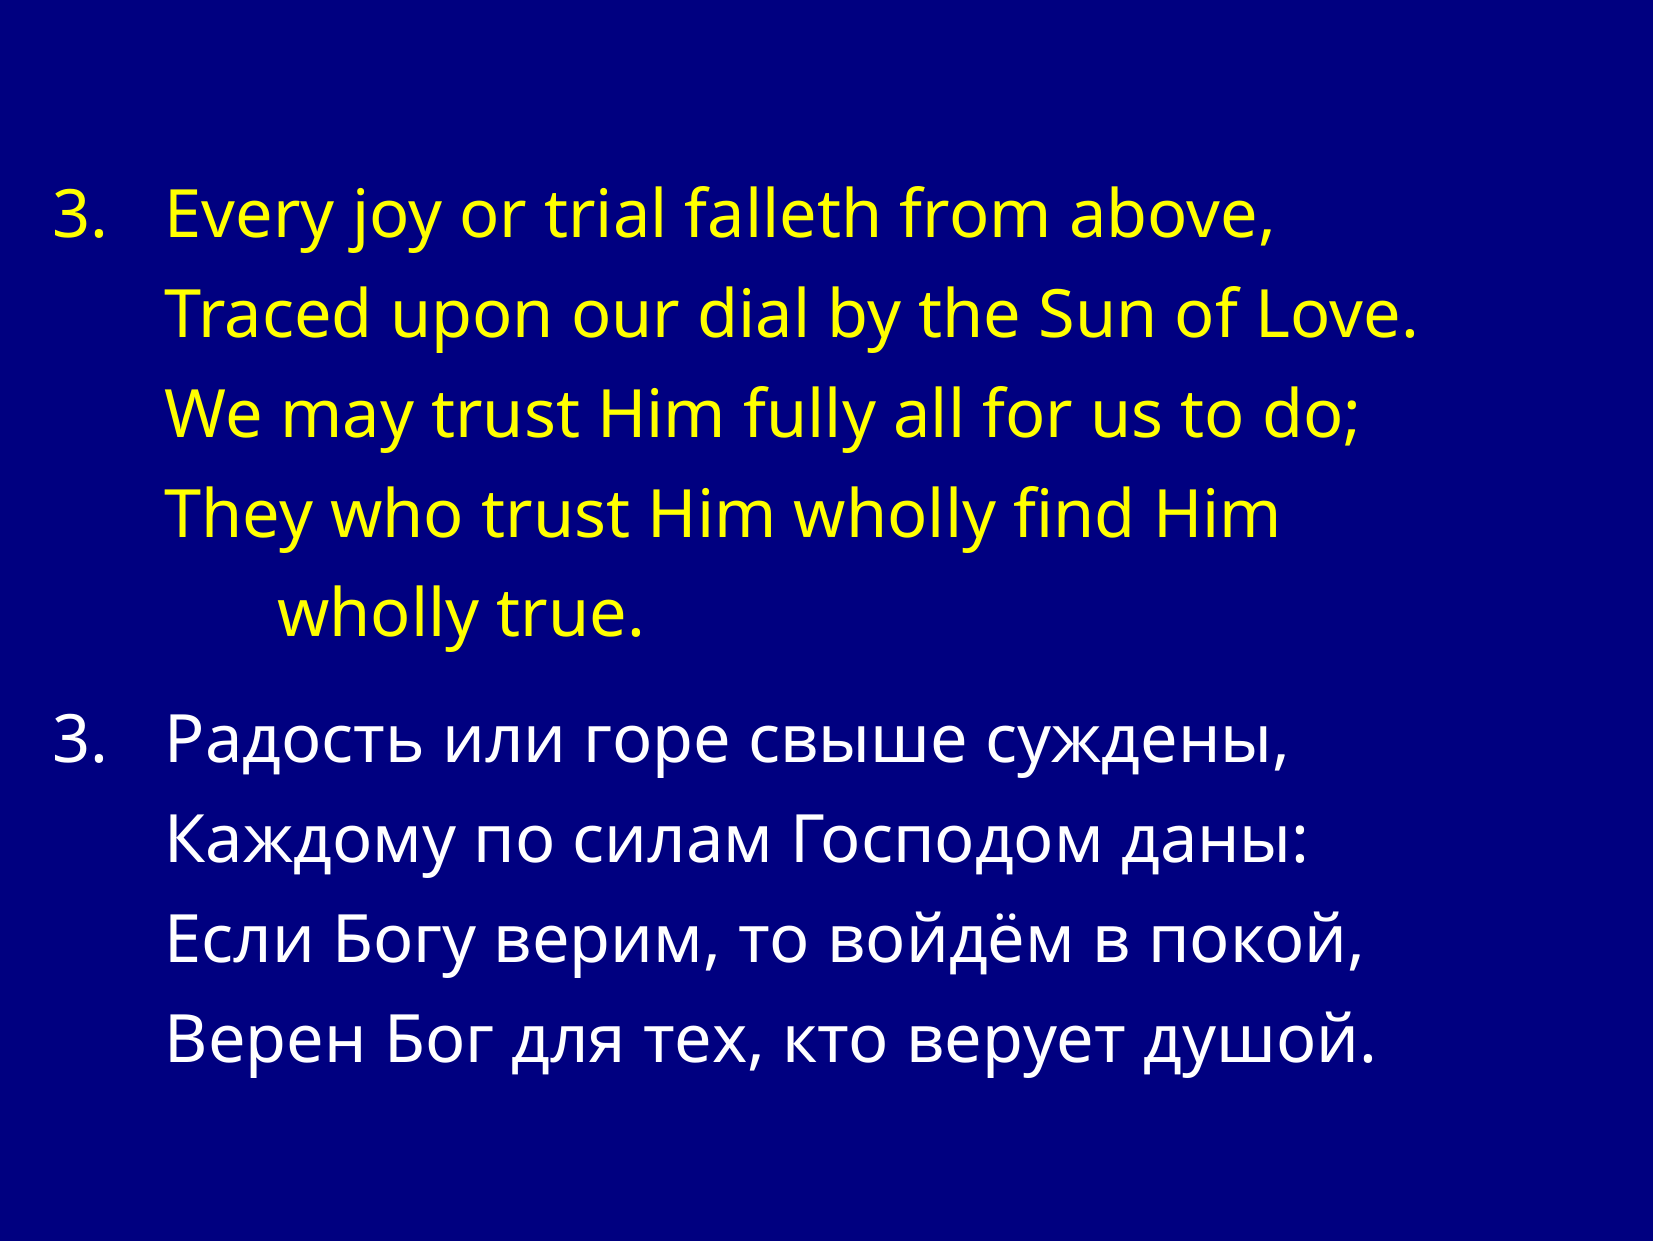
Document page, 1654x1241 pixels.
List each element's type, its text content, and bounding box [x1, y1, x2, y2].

text_box 3. Радость или горе свыше суждены, Каждому по силам Господом даны: Если Богу верим, то войдём в покой, Верен Бог для тех, кто верует душой. [37, 675, 1653, 1163]
text_box 3. Every joy or trial falleth from above, Traced upon our dial by the Sun of Love. We may trust Him fully all for us to do; They who trust Him wholly find Him wholly true. [37, 150, 1651, 638]
